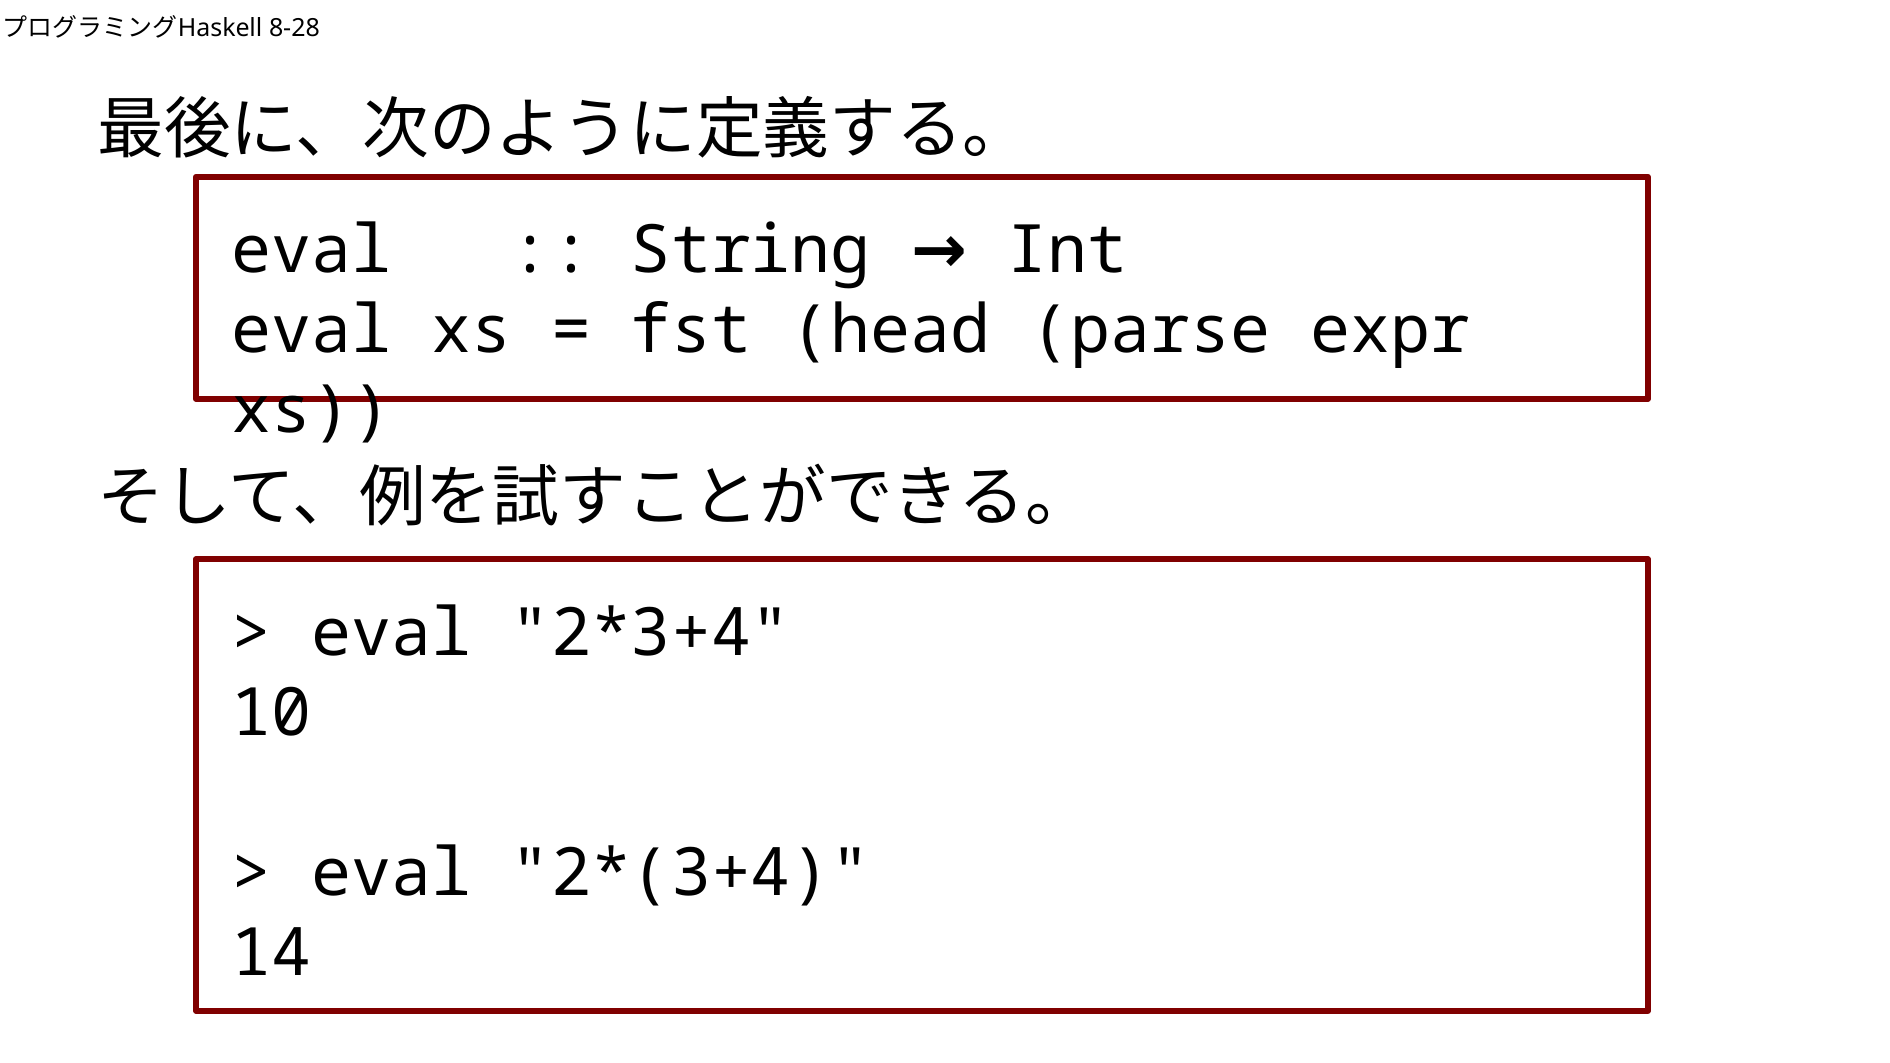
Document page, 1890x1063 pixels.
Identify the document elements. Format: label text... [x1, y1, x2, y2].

list そして、例を試すことができる。 [94, 439, 1796, 514]
text_box > eval "2*3+4" 10 > eval "2*(3+4)" 14 [195, 559, 1649, 1011]
list 最後に、次のように定義する。 [94, 71, 1796, 146]
text_box eval :: String → Int eval xs = fst (head (parse expr xs)) [195, 176, 1649, 399]
